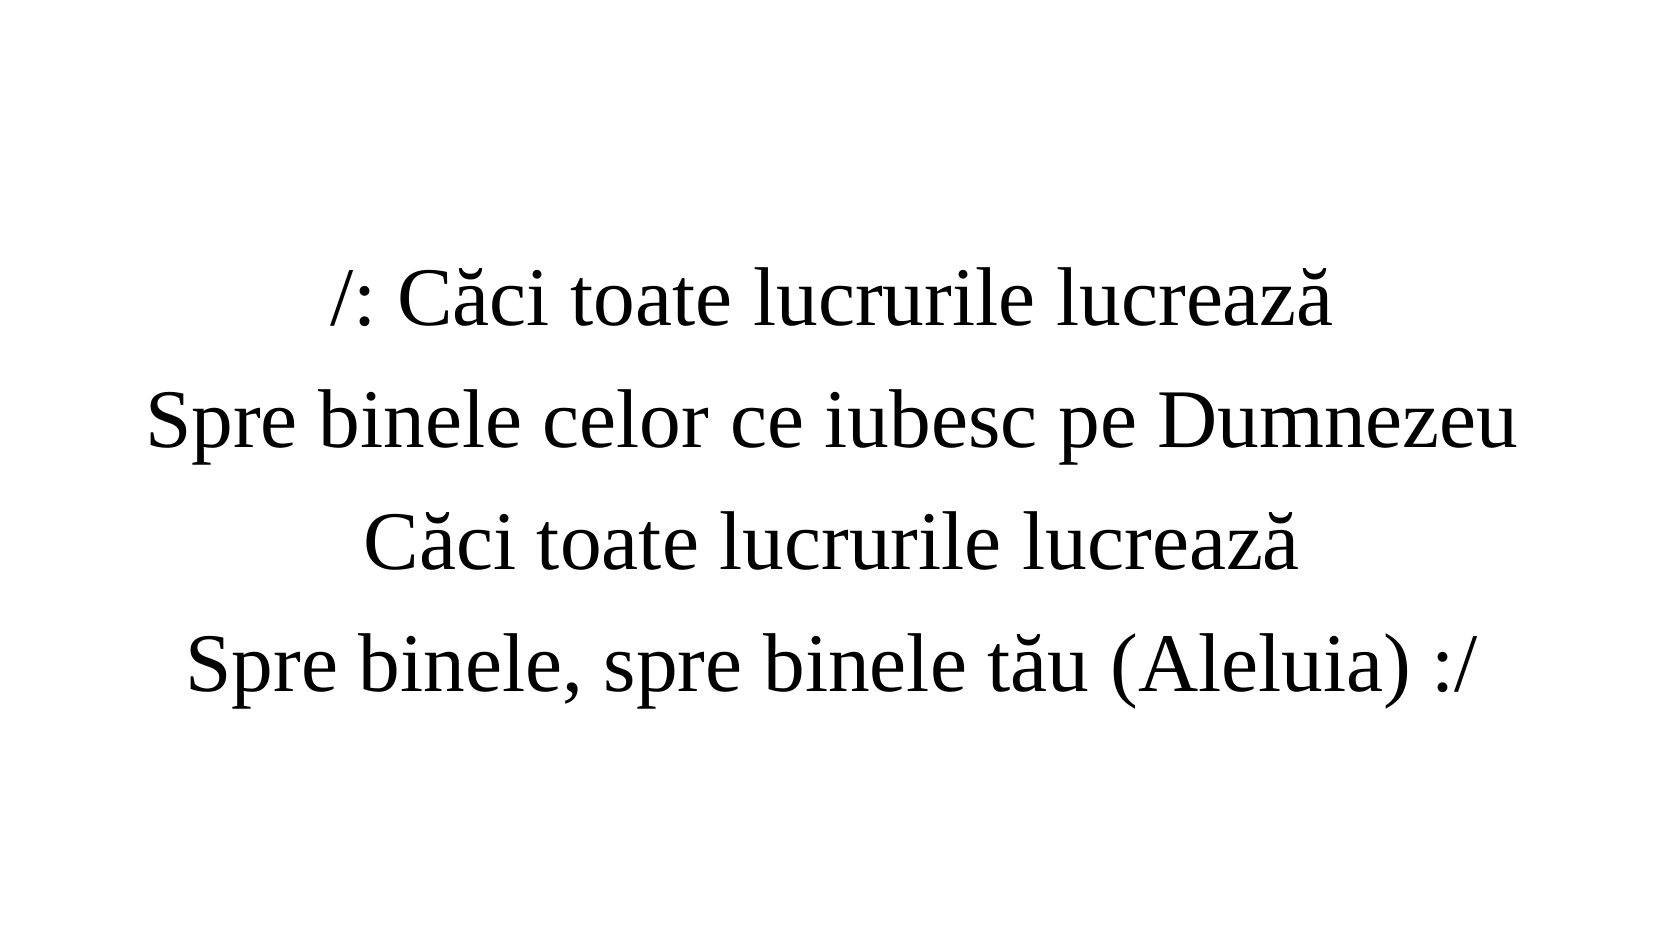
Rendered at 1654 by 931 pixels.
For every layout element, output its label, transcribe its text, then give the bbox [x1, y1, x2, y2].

subtitle /: Căci toate lucrurile lucrează Spre binele celor ce iubesc pe Dumnezeu Căci toate lucrurile lucrează Spre binele, spre binele tău (Aleluia) :/ [94, 238, 1571, 712]
